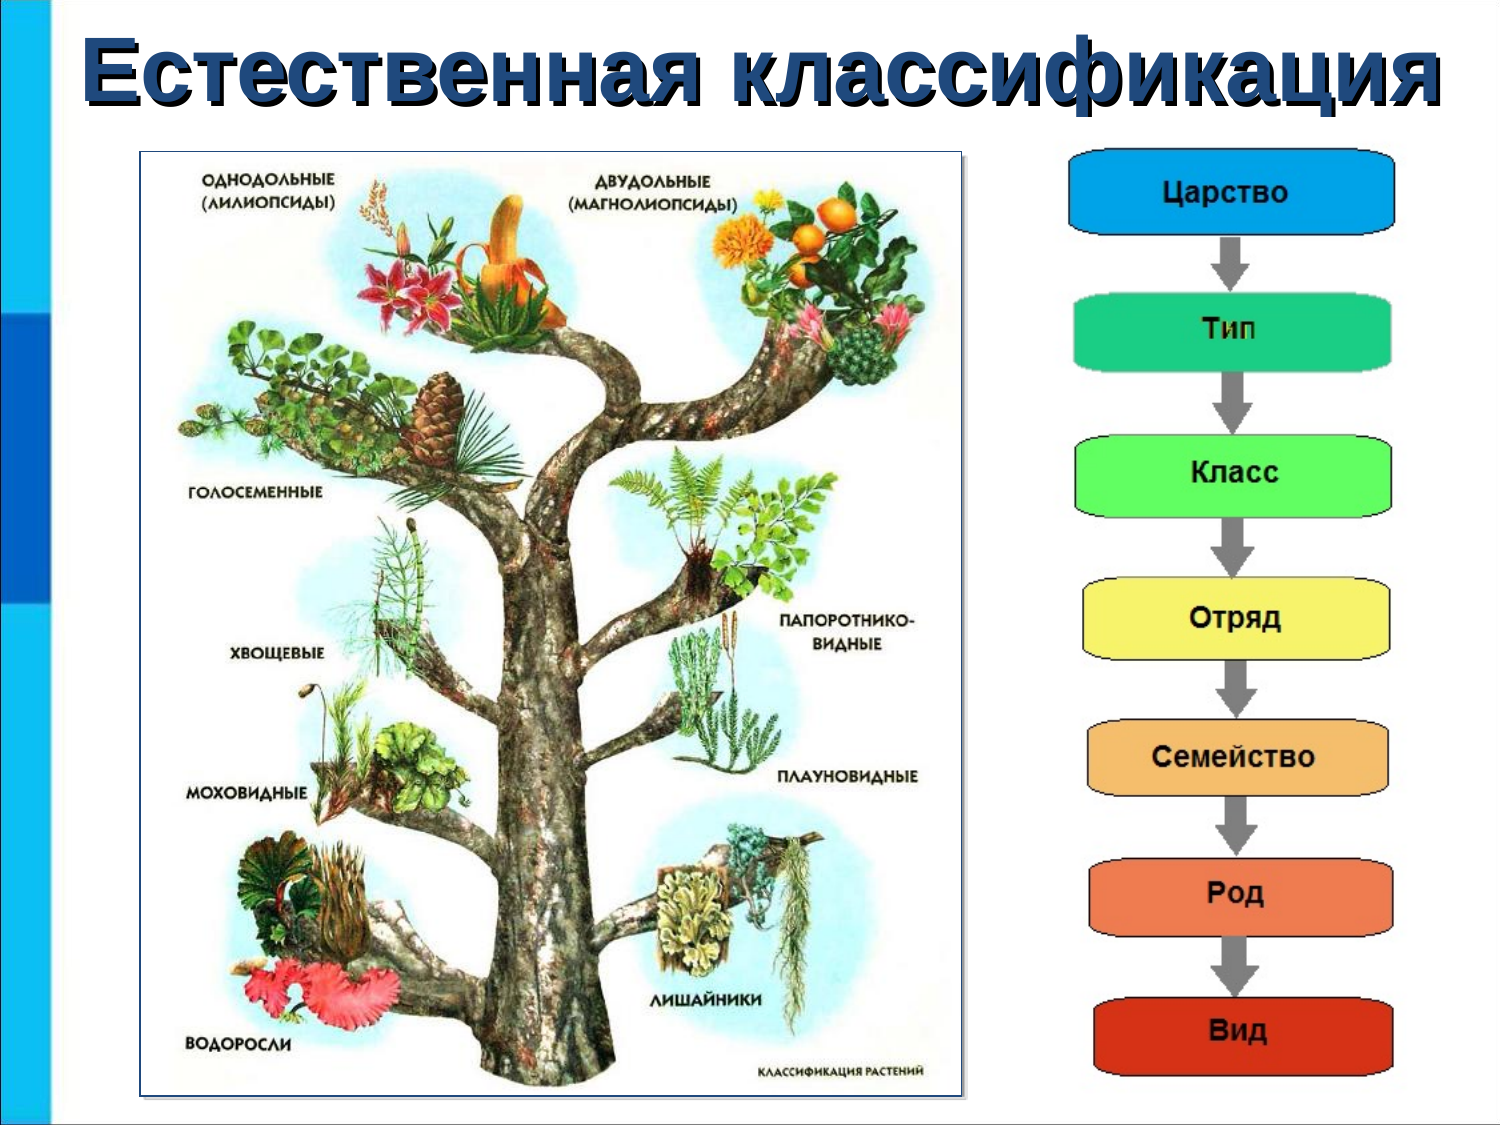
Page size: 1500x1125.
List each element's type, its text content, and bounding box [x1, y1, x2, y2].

picture [0, 0, 1500, 1125]
title Естественная классификация [46, 13, 1477, 118]
